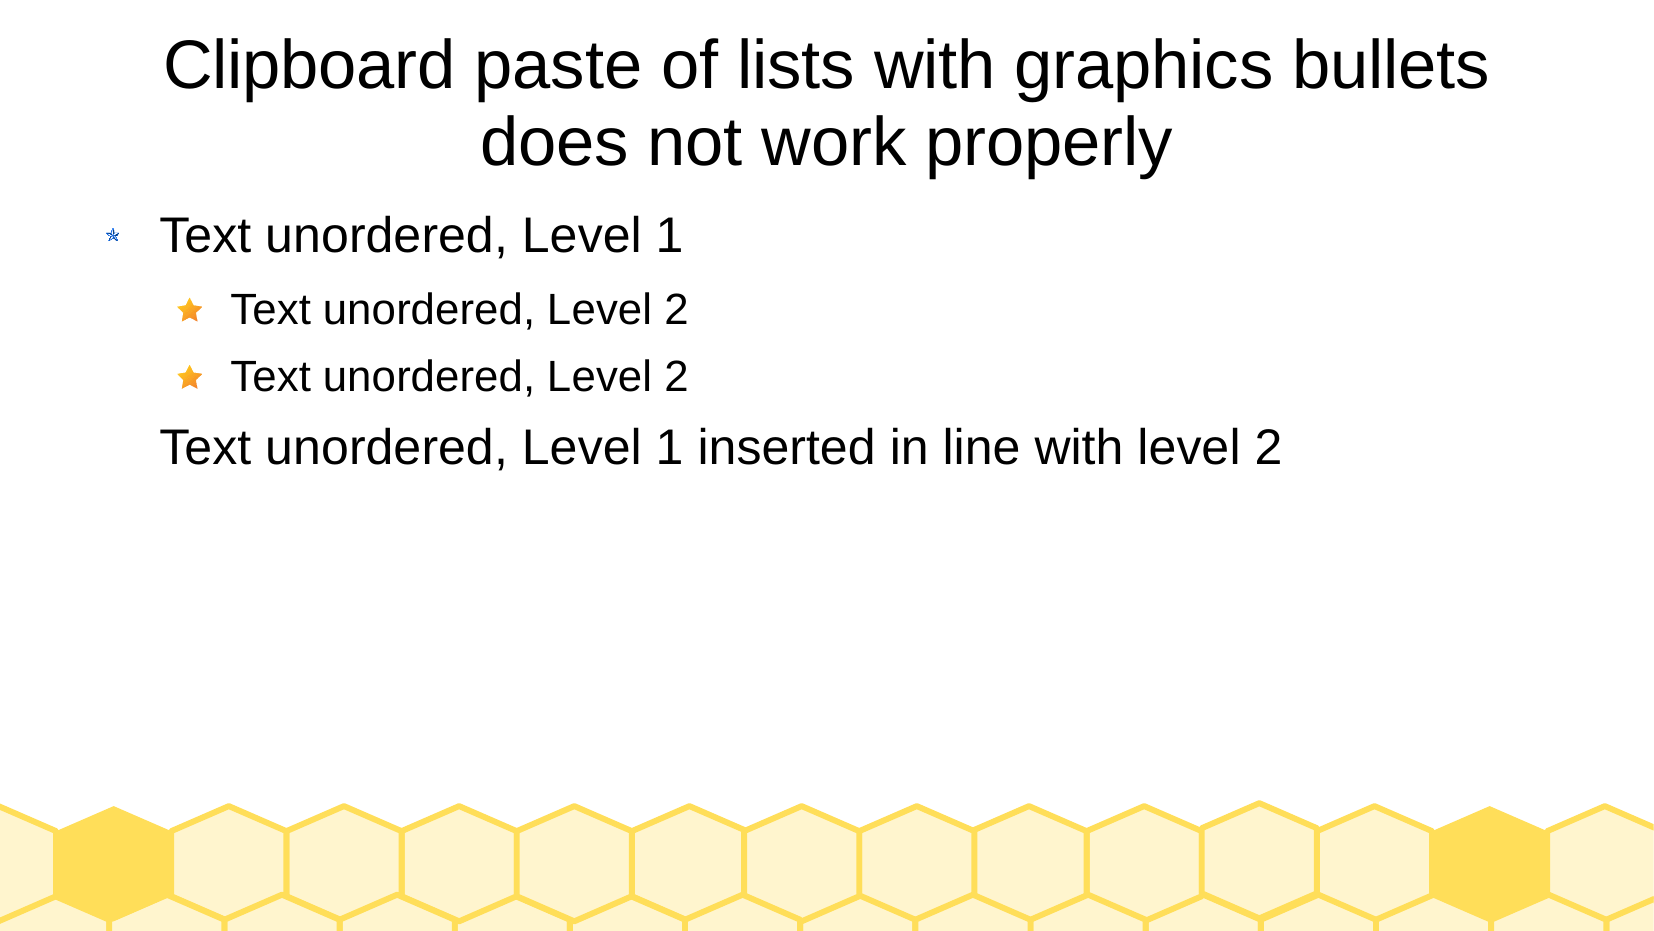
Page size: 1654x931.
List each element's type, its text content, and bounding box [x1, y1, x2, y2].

list Text unordered, Level 1 Text unordered, Level 2 Text unordered, Level 2 Text unordered, Level 1 inserted in line with level 2 [88, 206, 1565, 739]
title Clipboard paste of lists with graphics bullets does not work properly [88, 26, 1565, 180]
